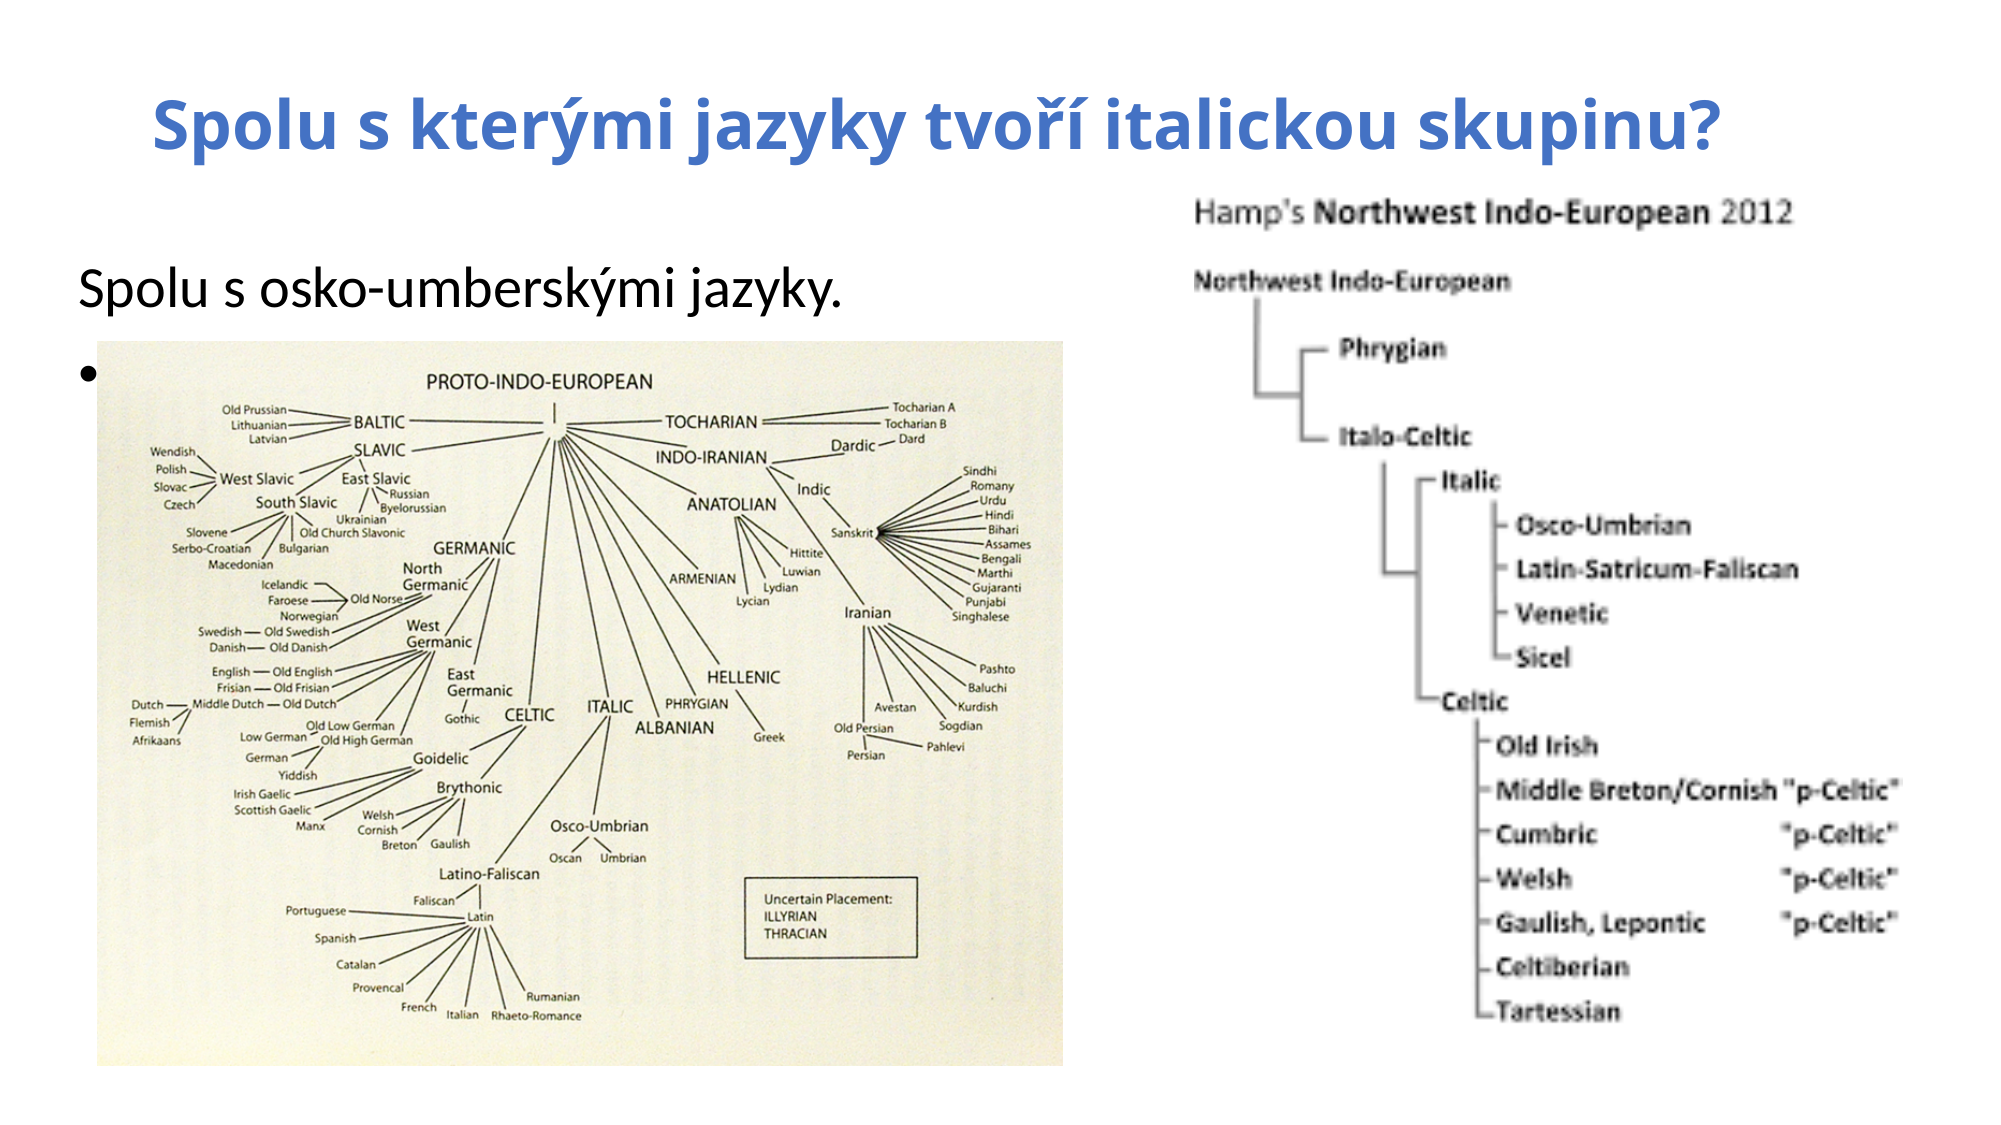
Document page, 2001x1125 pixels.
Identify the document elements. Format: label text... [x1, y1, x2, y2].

list Spolu s osko-umberskými jazyky. [63, 249, 1126, 1102]
picture [97, 341, 1063, 1066]
picture [1194, 189, 1903, 1102]
title Spolu s kterými jazyky tvoří italickou skupinu? [137, 59, 1863, 278]
